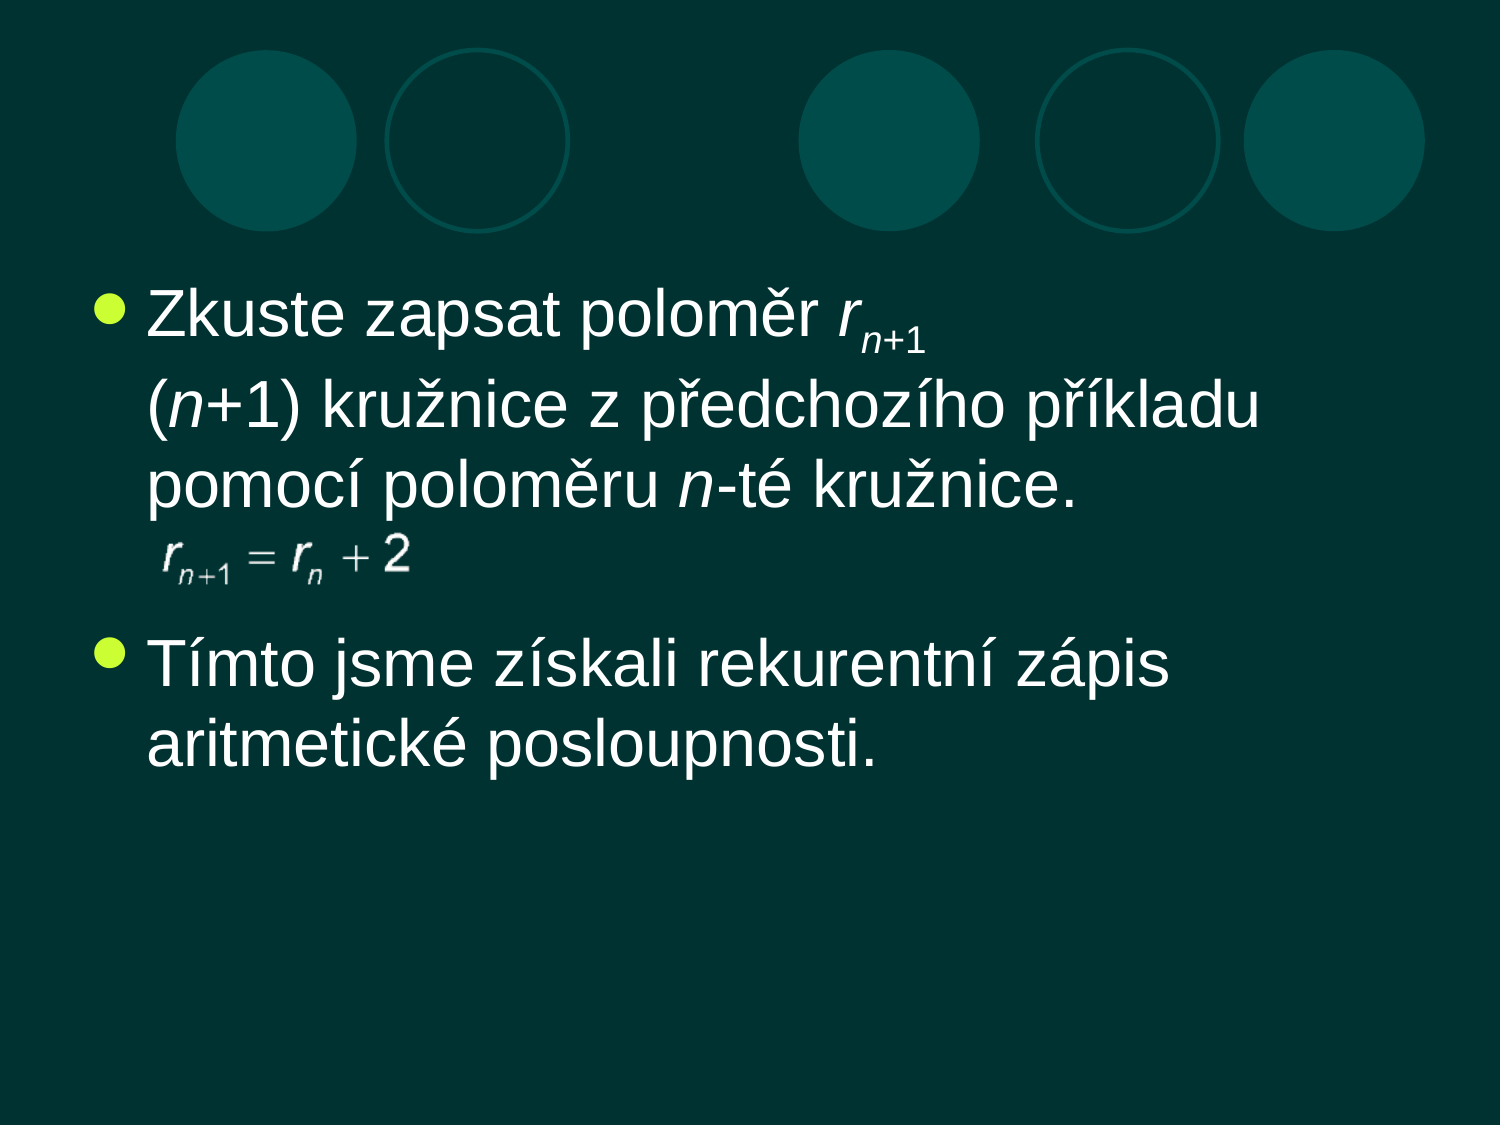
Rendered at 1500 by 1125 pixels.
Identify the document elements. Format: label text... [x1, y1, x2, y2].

text_box Tímto jsme získali rekurentní zápis aritmetické posloupnosti. [75, 612, 1426, 875]
picture [150, 512, 424, 604]
list Zkuste zapsat poloměr rn+1 (n+1) kružnice z předchozího příkladu pomocí poloměru n-té kružnice. [75, 262, 1426, 529]
